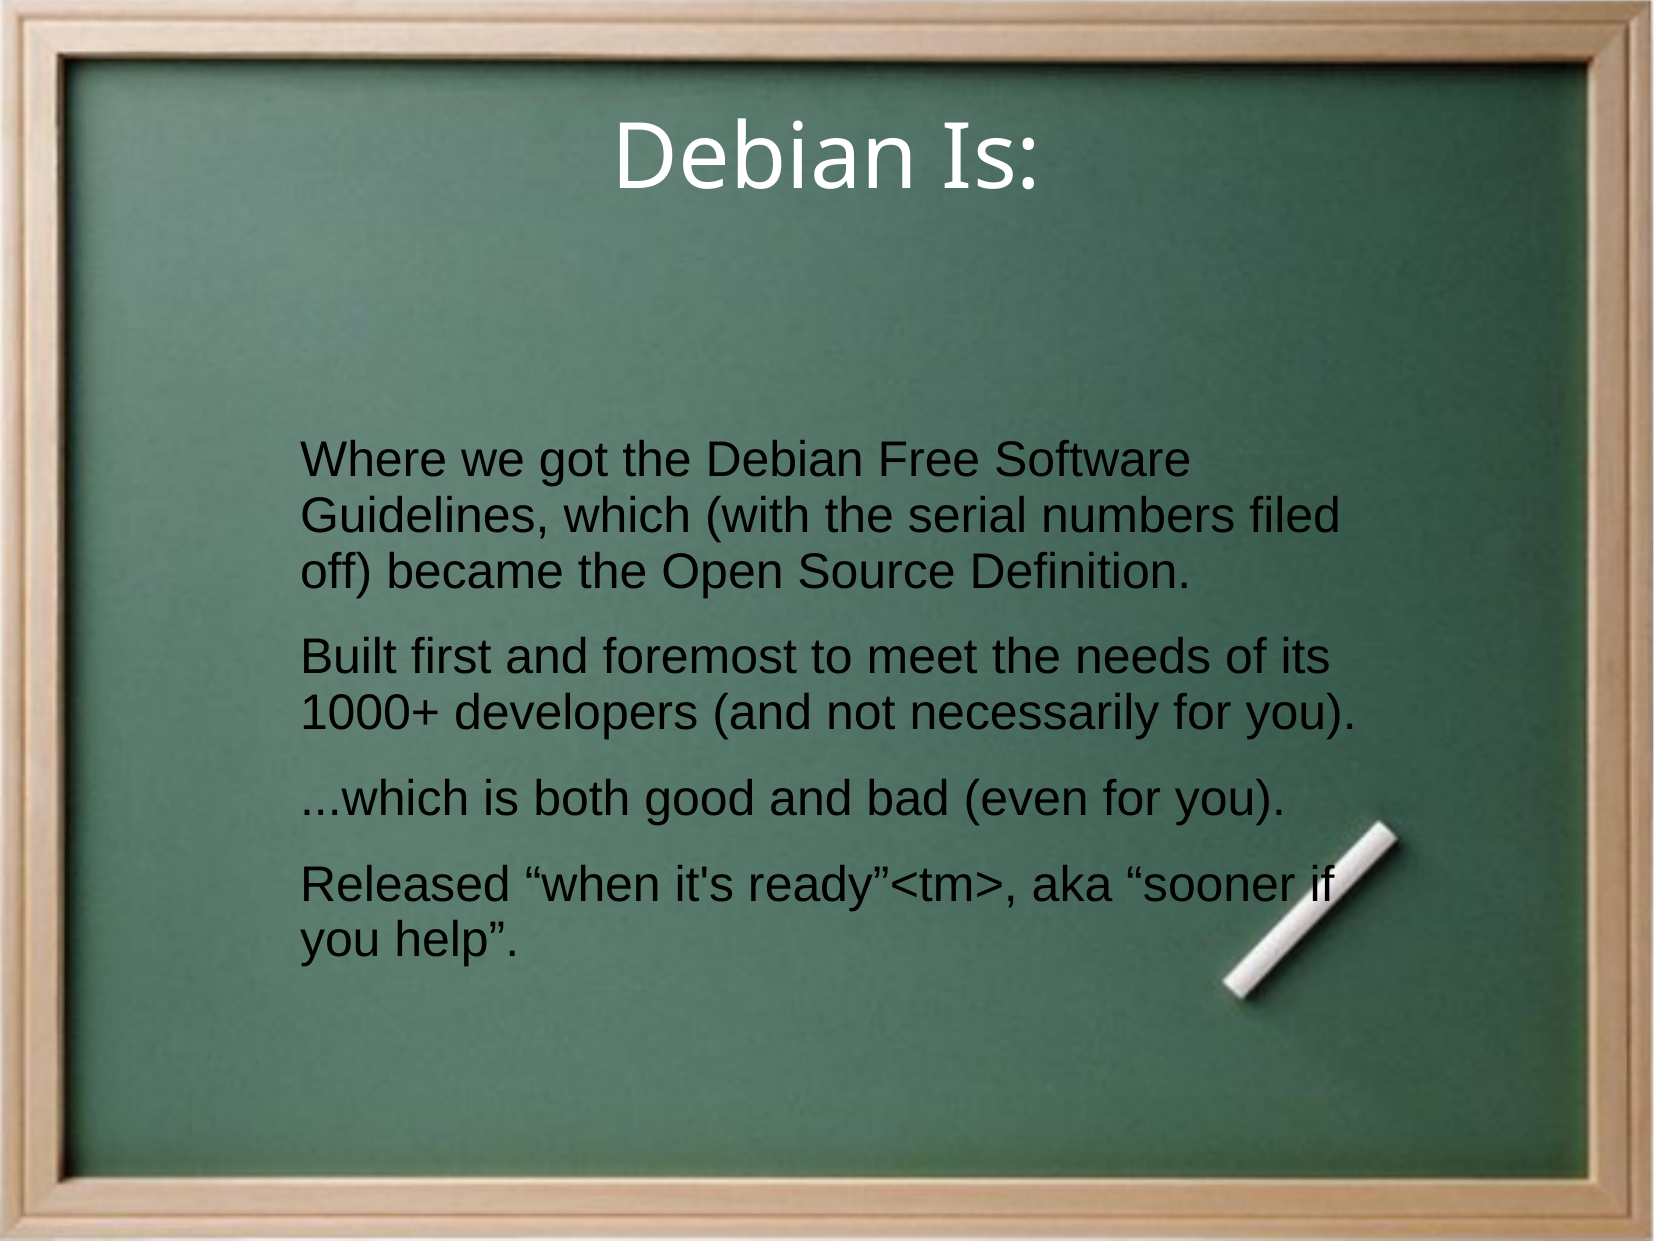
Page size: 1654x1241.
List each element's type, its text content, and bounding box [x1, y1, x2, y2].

title Debian Is: [82, 56, 1571, 250]
subtitle Where we got the Debian Free Software Guidelines, which (with the serial numbers filed off) became the Open Source Definition. Built first and foremost to meet the needs of its 1000+ developers (and not necessarily for you). ...which is both good and bad (even for you). Released “when it's ready”<tm>, aka “sooner if you help”. [300, 297, 1426, 1102]
picture [0, 0, 1654, 1241]
